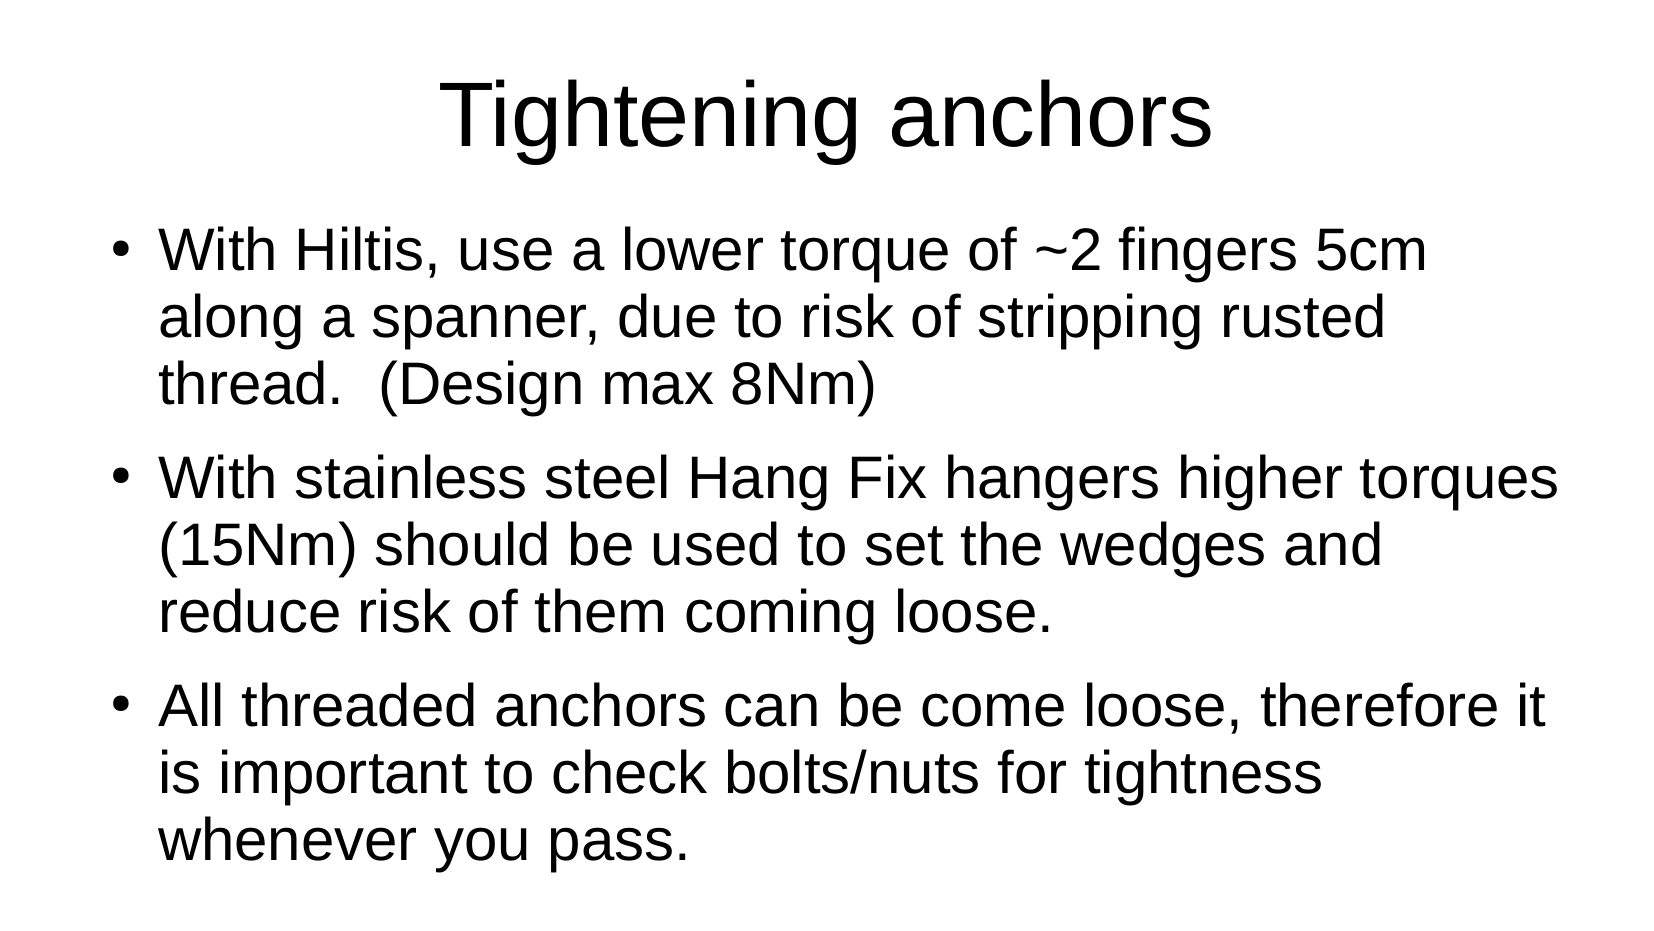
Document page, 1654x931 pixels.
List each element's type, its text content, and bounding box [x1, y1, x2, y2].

list With Hiltis, use a lower torque of ~2 fingers 5cm along a spanner, due to risk of stripping rusted thread. (Design max 8Nm) With stainless steel Hang Fix hangers higher torques (15Nm) should be used to set the wedges and reduce risk of them coming loose. All threaded anchors can be come loose, therefore it is important to check bolts/nuts for tightness whenever you pass. [94, 216, 1583, 875]
title Tightening anchors [82, 37, 1571, 193]
